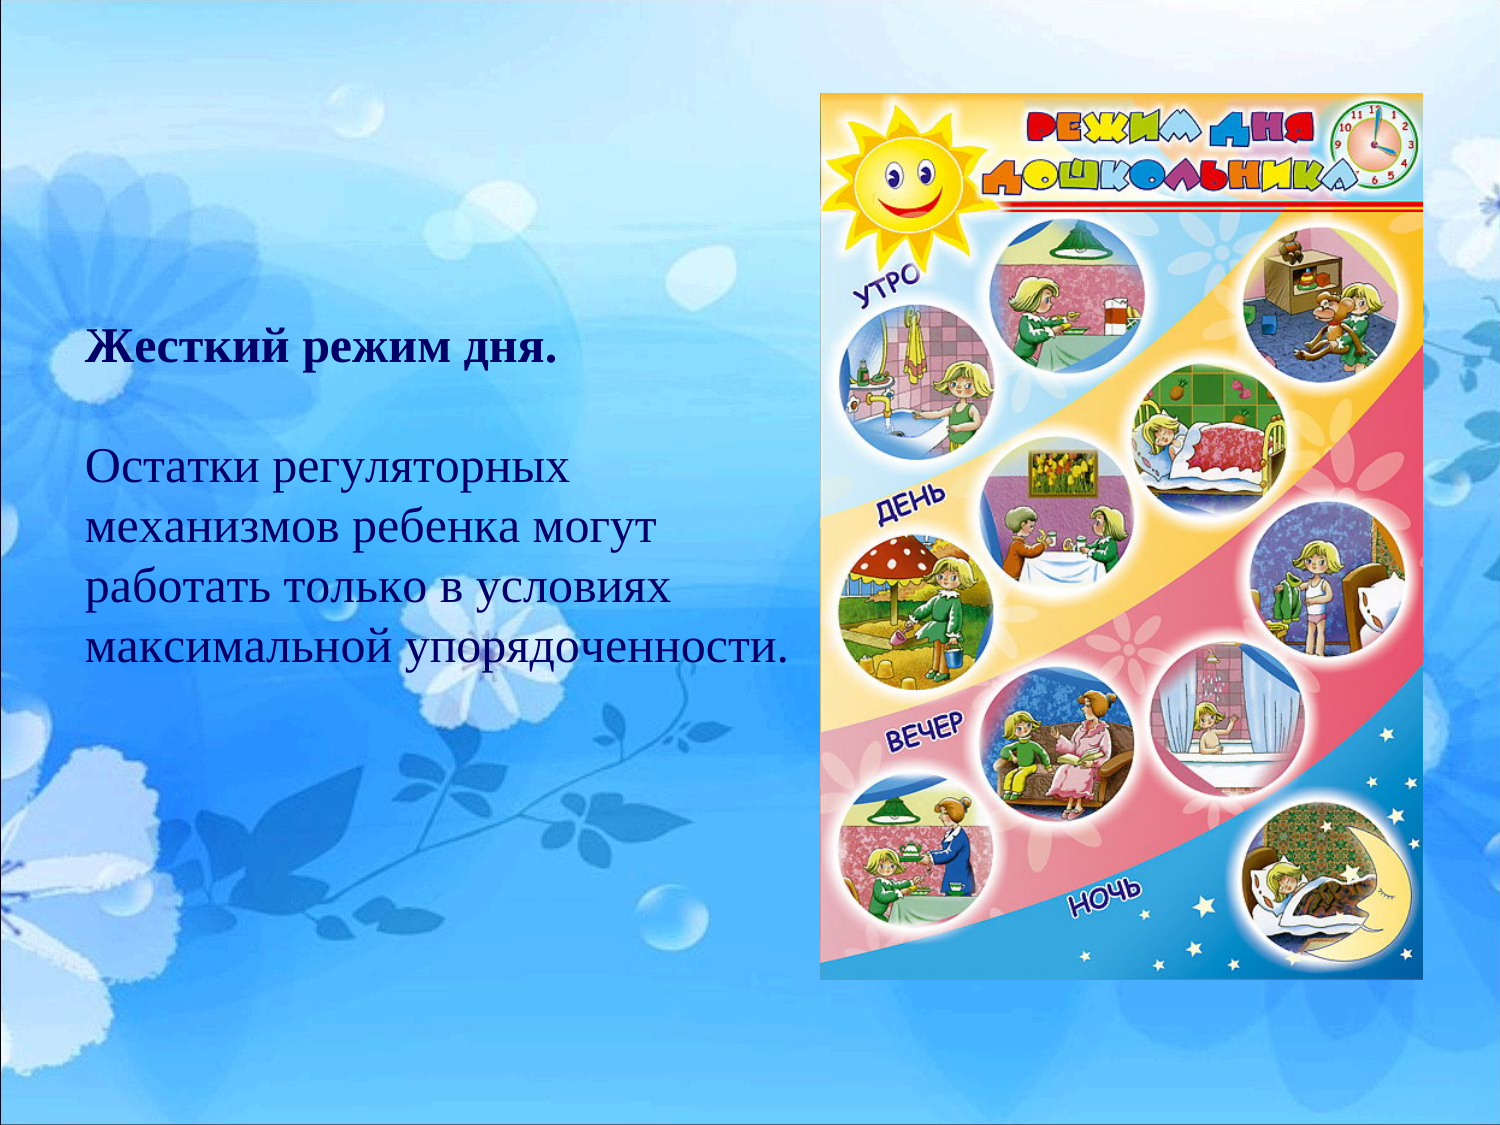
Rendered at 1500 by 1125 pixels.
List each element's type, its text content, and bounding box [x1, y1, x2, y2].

text_box Жесткий режим дня. Остатки регуляторных механизмов ребенка могут работать только в условиях максимальной упорядоченности. [70, 304, 809, 861]
picture [0, 0, 1500, 1125]
